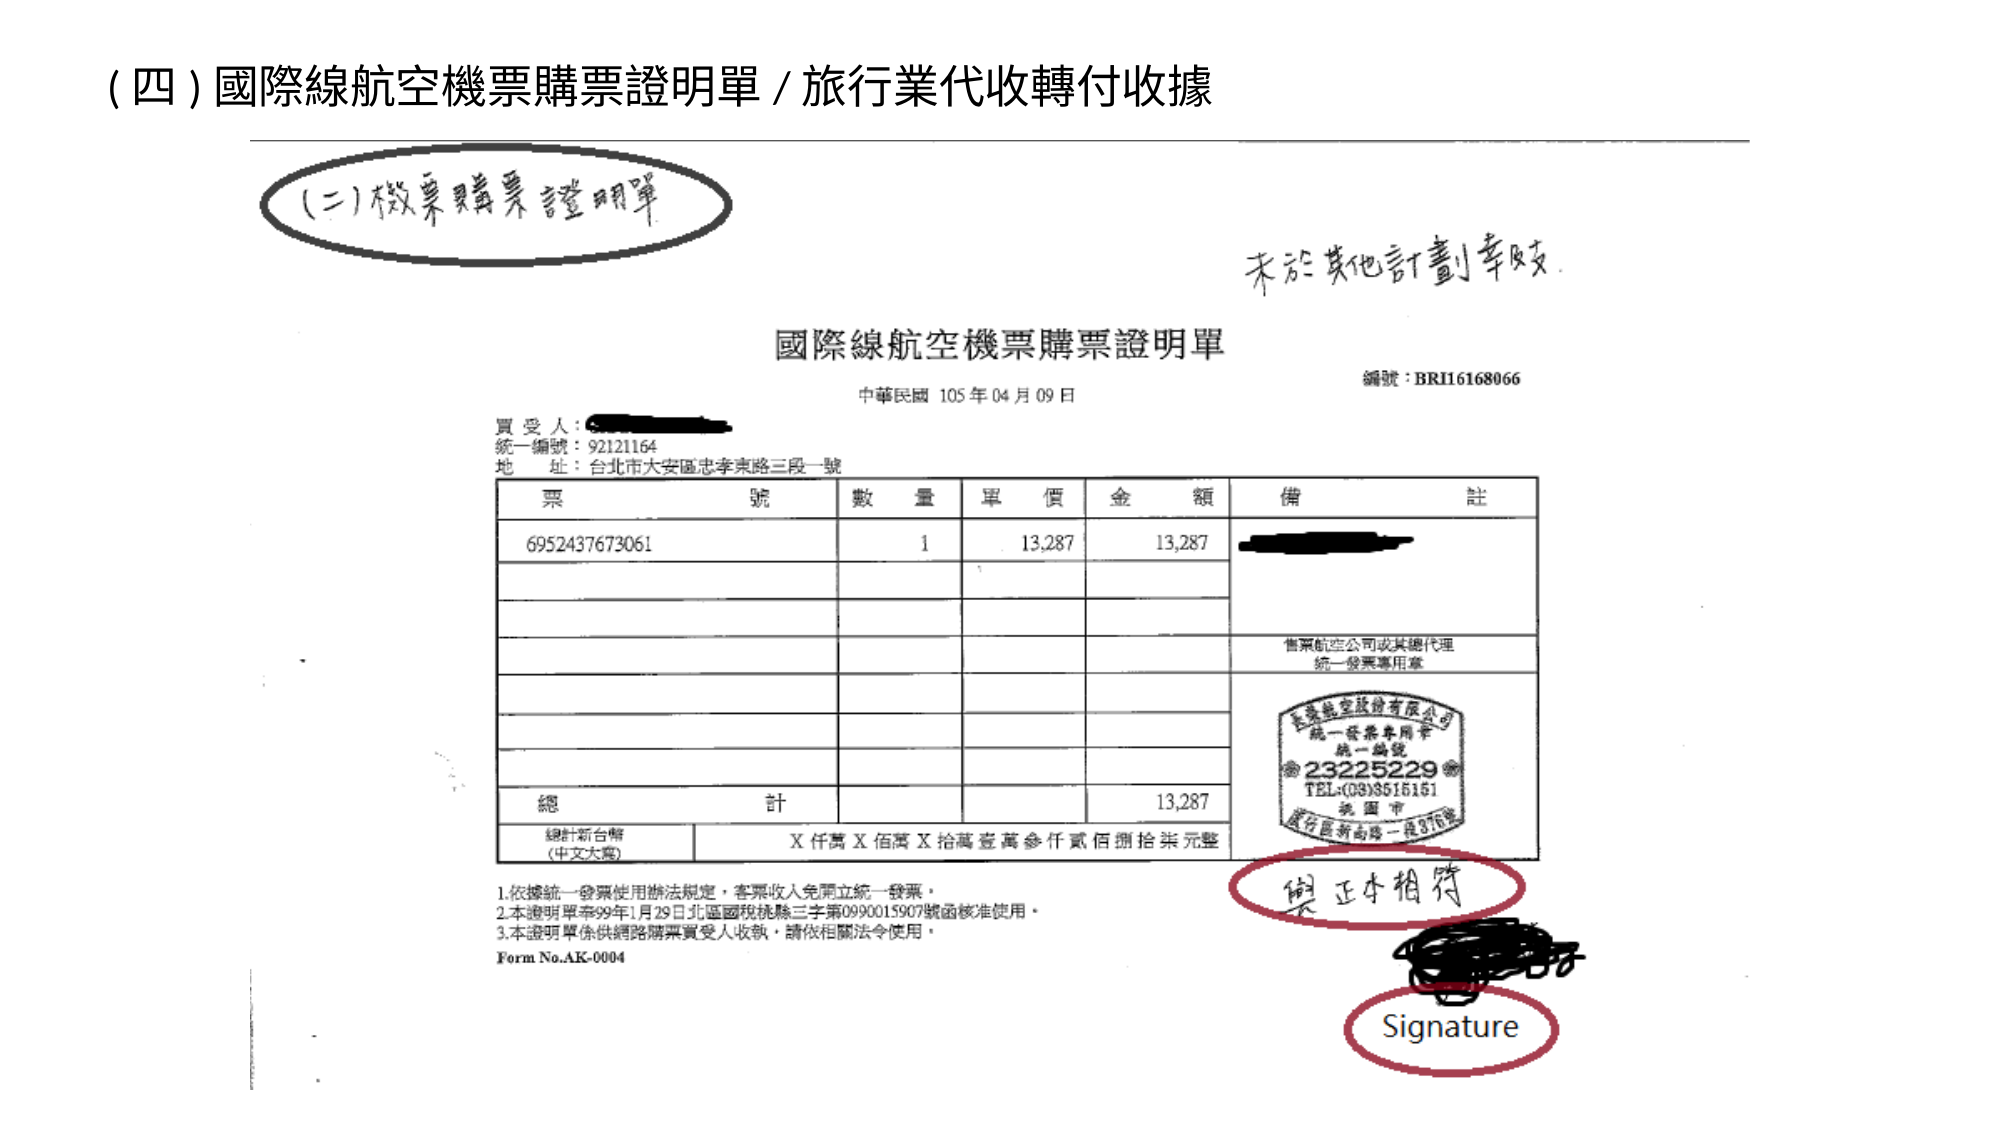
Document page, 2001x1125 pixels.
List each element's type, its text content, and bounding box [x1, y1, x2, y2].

picture [250, 140, 1750, 1090]
title (四)國際線航空機票購票證明單/旅行業代收轉付收據 [91, 37, 1817, 141]
